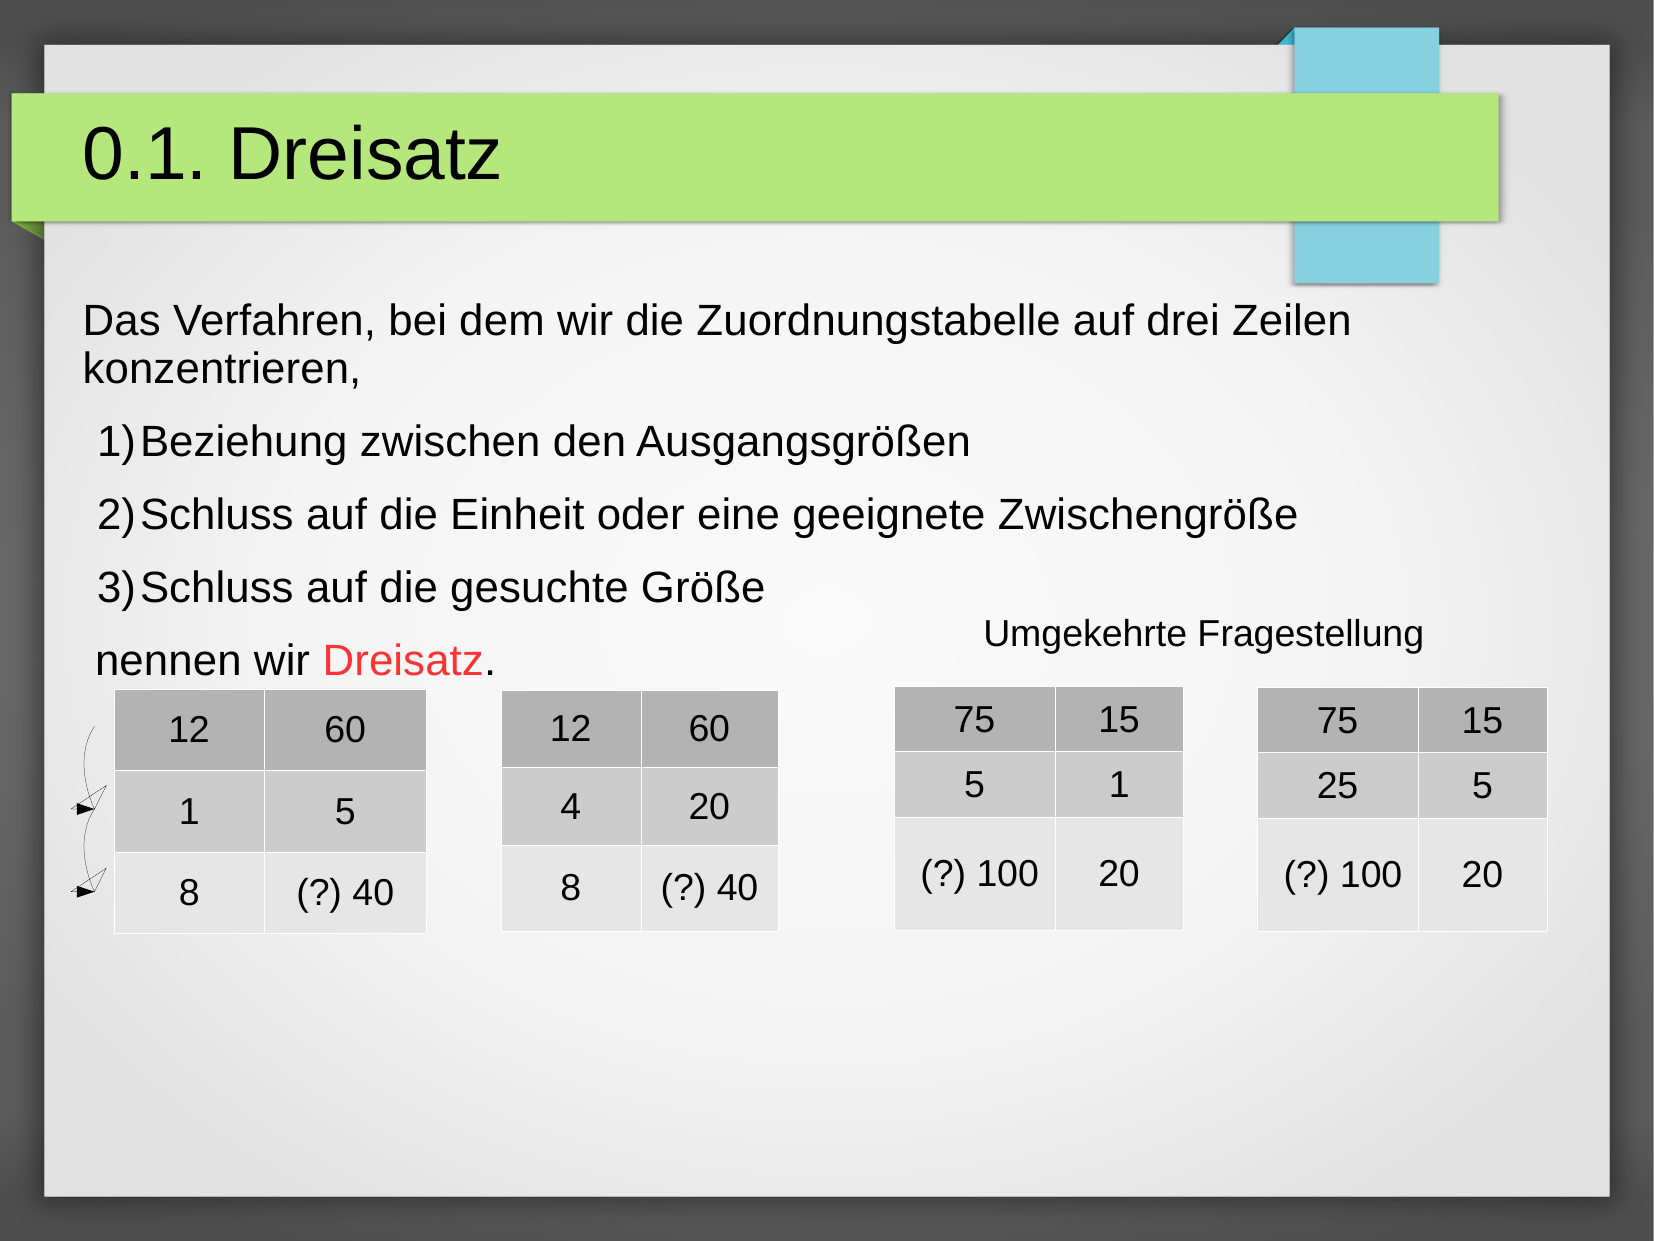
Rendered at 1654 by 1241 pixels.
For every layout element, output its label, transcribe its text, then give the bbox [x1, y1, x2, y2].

table_cell 20 [1419, 819, 1547, 931]
table_header 12 [115, 690, 264, 770]
table_cell (?) 100 [1258, 819, 1418, 931]
table_cell 8 [502, 846, 641, 931]
picture [0, 0, 1654, 1241]
table_cell (?) 40 [265, 853, 426, 933]
table_cell (?) 40 [642, 846, 778, 931]
table_header 75 [1258, 688, 1418, 752]
table_cell 20 [1056, 818, 1183, 930]
text_box Umgekehrte Fragestellung [968, 604, 1465, 662]
table_header 15 [1056, 687, 1183, 751]
table_cell 1 [115, 771, 264, 852]
table_cell 1 [1056, 752, 1183, 817]
table_cell 25 [1258, 753, 1418, 818]
table_header 60 [642, 691, 778, 767]
table_cell 4 [502, 768, 641, 845]
table_header 60 [265, 690, 426, 770]
table_cell (?) 100 [895, 818, 1055, 930]
list Das Verfahren, bei dem wir die Zuordnungstabelle auf drei Zeilen konzentrieren, Beziehung zwischen den Ausgangsgrößen Schluss auf die Einheit oder eine geeignete Zwischengröße Schluss auf die gesuchte Größe nennen wir Dreisatz. [82, 295, 1571, 686]
table_cell 20 [642, 768, 778, 845]
table_cell 5 [895, 752, 1055, 817]
table_header 75 [895, 687, 1055, 751]
table_cell 8 [115, 853, 264, 933]
table_cell 5 [1419, 753, 1547, 818]
title 0.1. Dreisatz [82, 94, 1264, 213]
table_header 15 [1419, 688, 1547, 752]
table_header 12 [502, 691, 641, 767]
table_cell 5 [265, 771, 426, 852]
